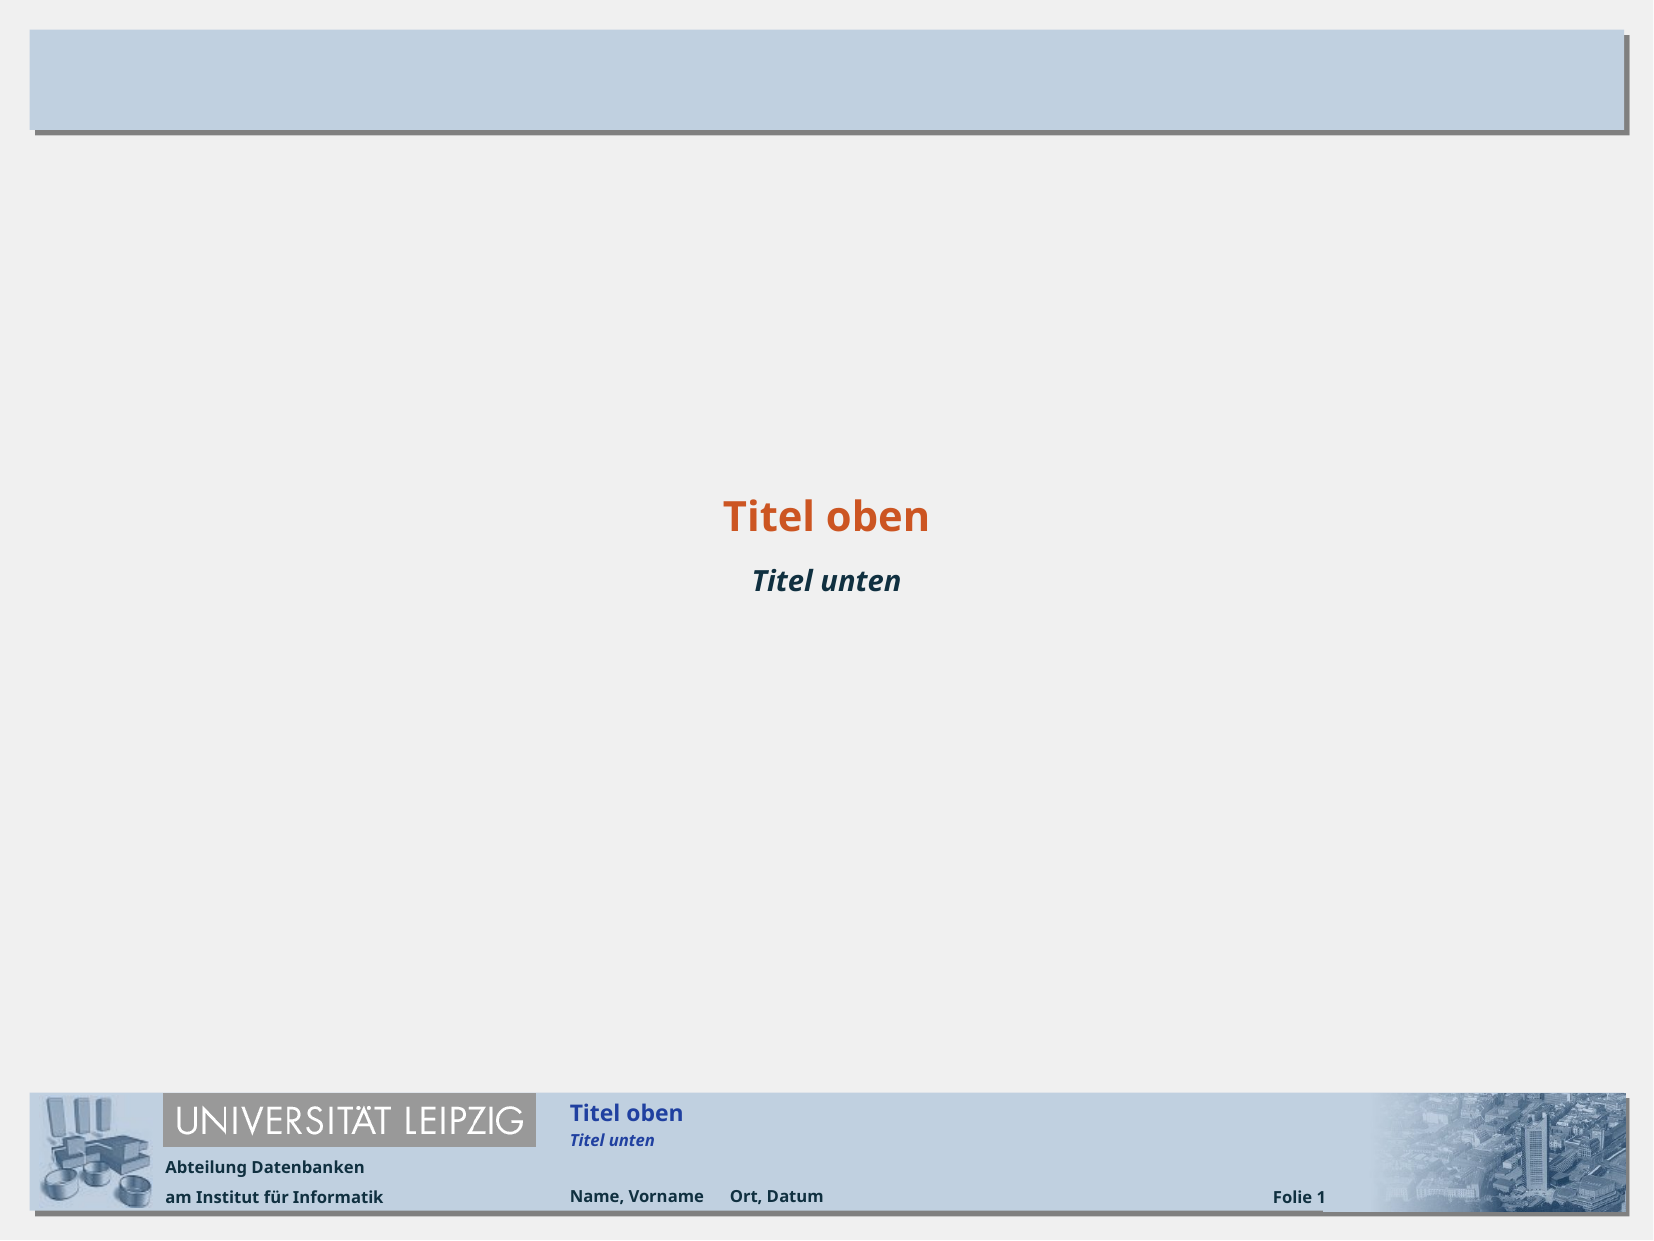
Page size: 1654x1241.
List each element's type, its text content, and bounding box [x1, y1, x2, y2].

picture [39, 1095, 153, 1208]
text_box Titel oben Titel unten [0, 466, 1654, 621]
picture [1323, 1093, 1626, 1212]
picture [163, 1093, 536, 1147]
